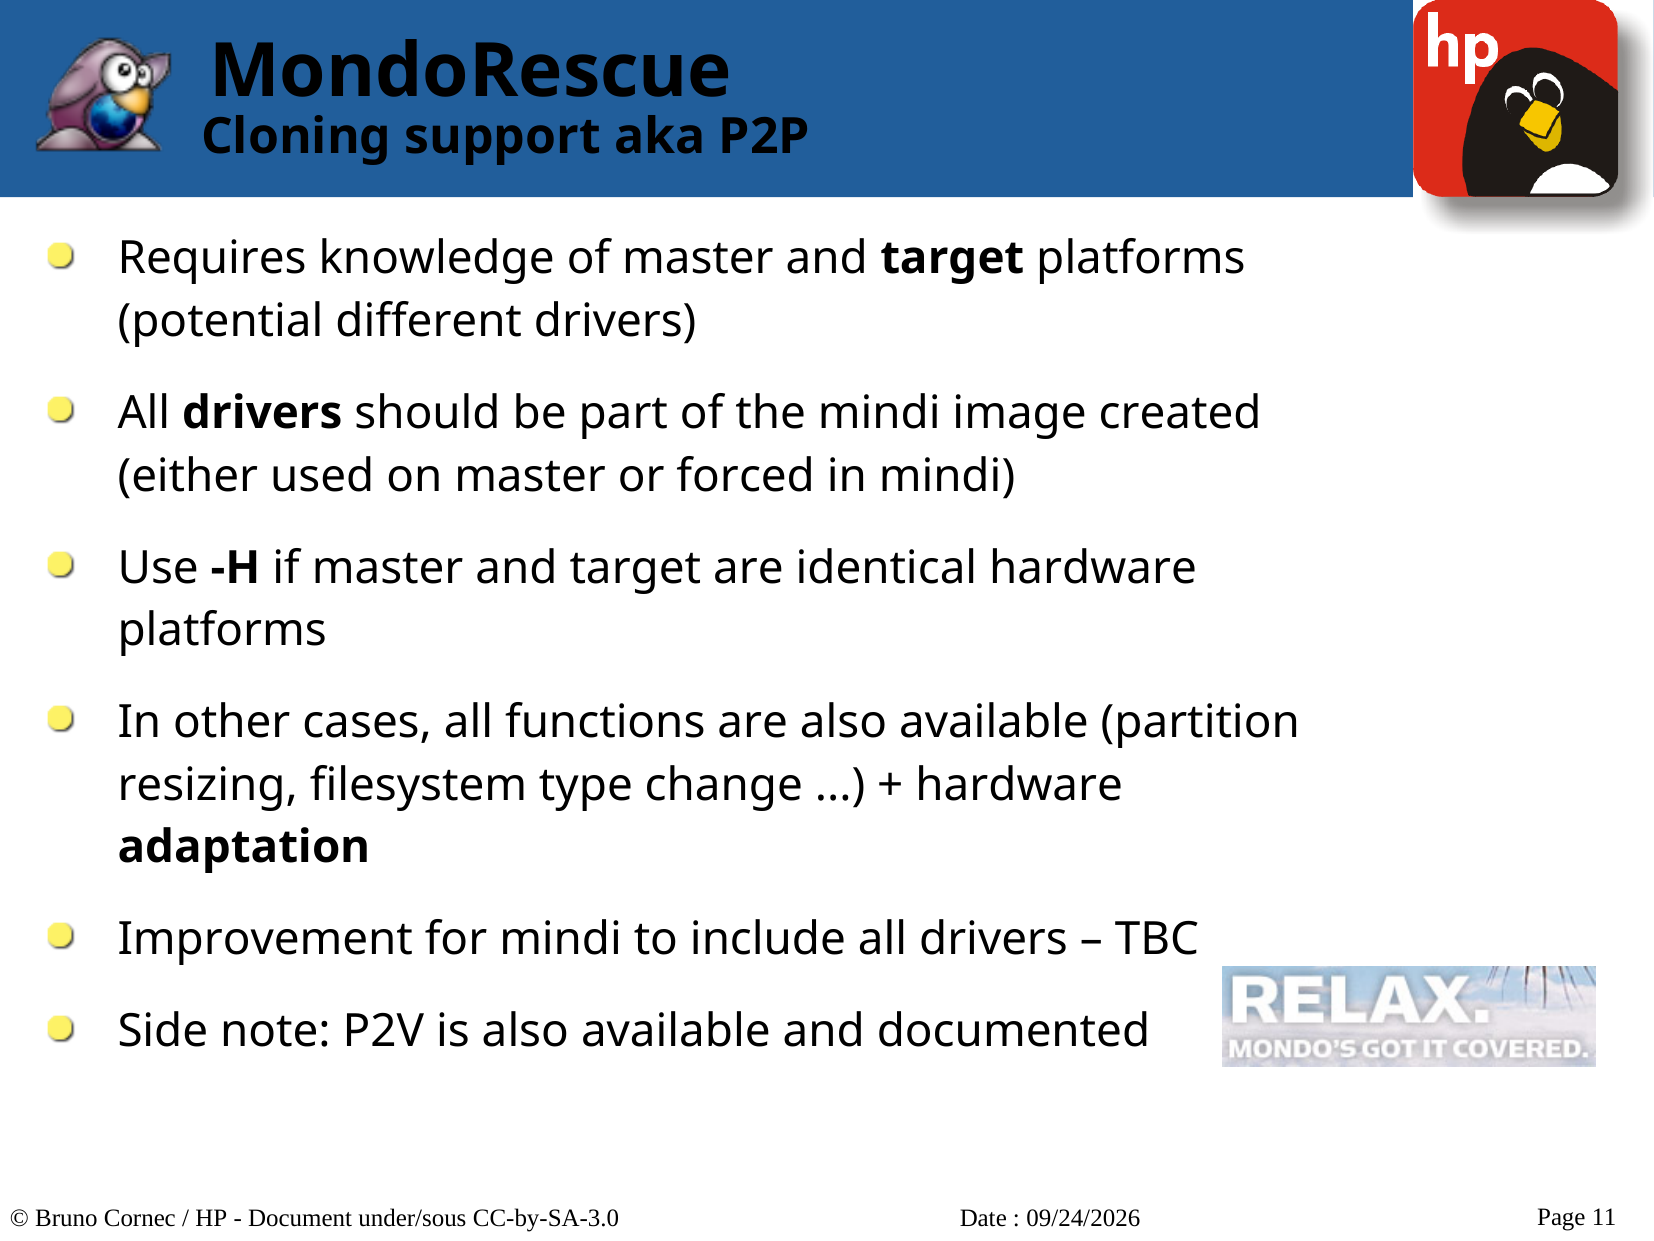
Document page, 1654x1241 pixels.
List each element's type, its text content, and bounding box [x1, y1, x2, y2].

title Cloning support aka P2P [201, 32, 1190, 241]
picture [1222, 966, 1596, 1067]
picture [1413, 0, 1654, 235]
list Requires knowledge of master and target platforms (potential different drivers) All drivers should be part of the mindi image created (either used on master or forced in mindi) Use -H if master and target are identical hardware platforms In other cases, all functions are also available (partition resizing, filesystem type change ...) + hardware adaptation Improvement for mindi to include all drivers – TBC Side note: P2V is also available and documented [34, 224, 1357, 1188]
picture [0, 0, 211, 199]
